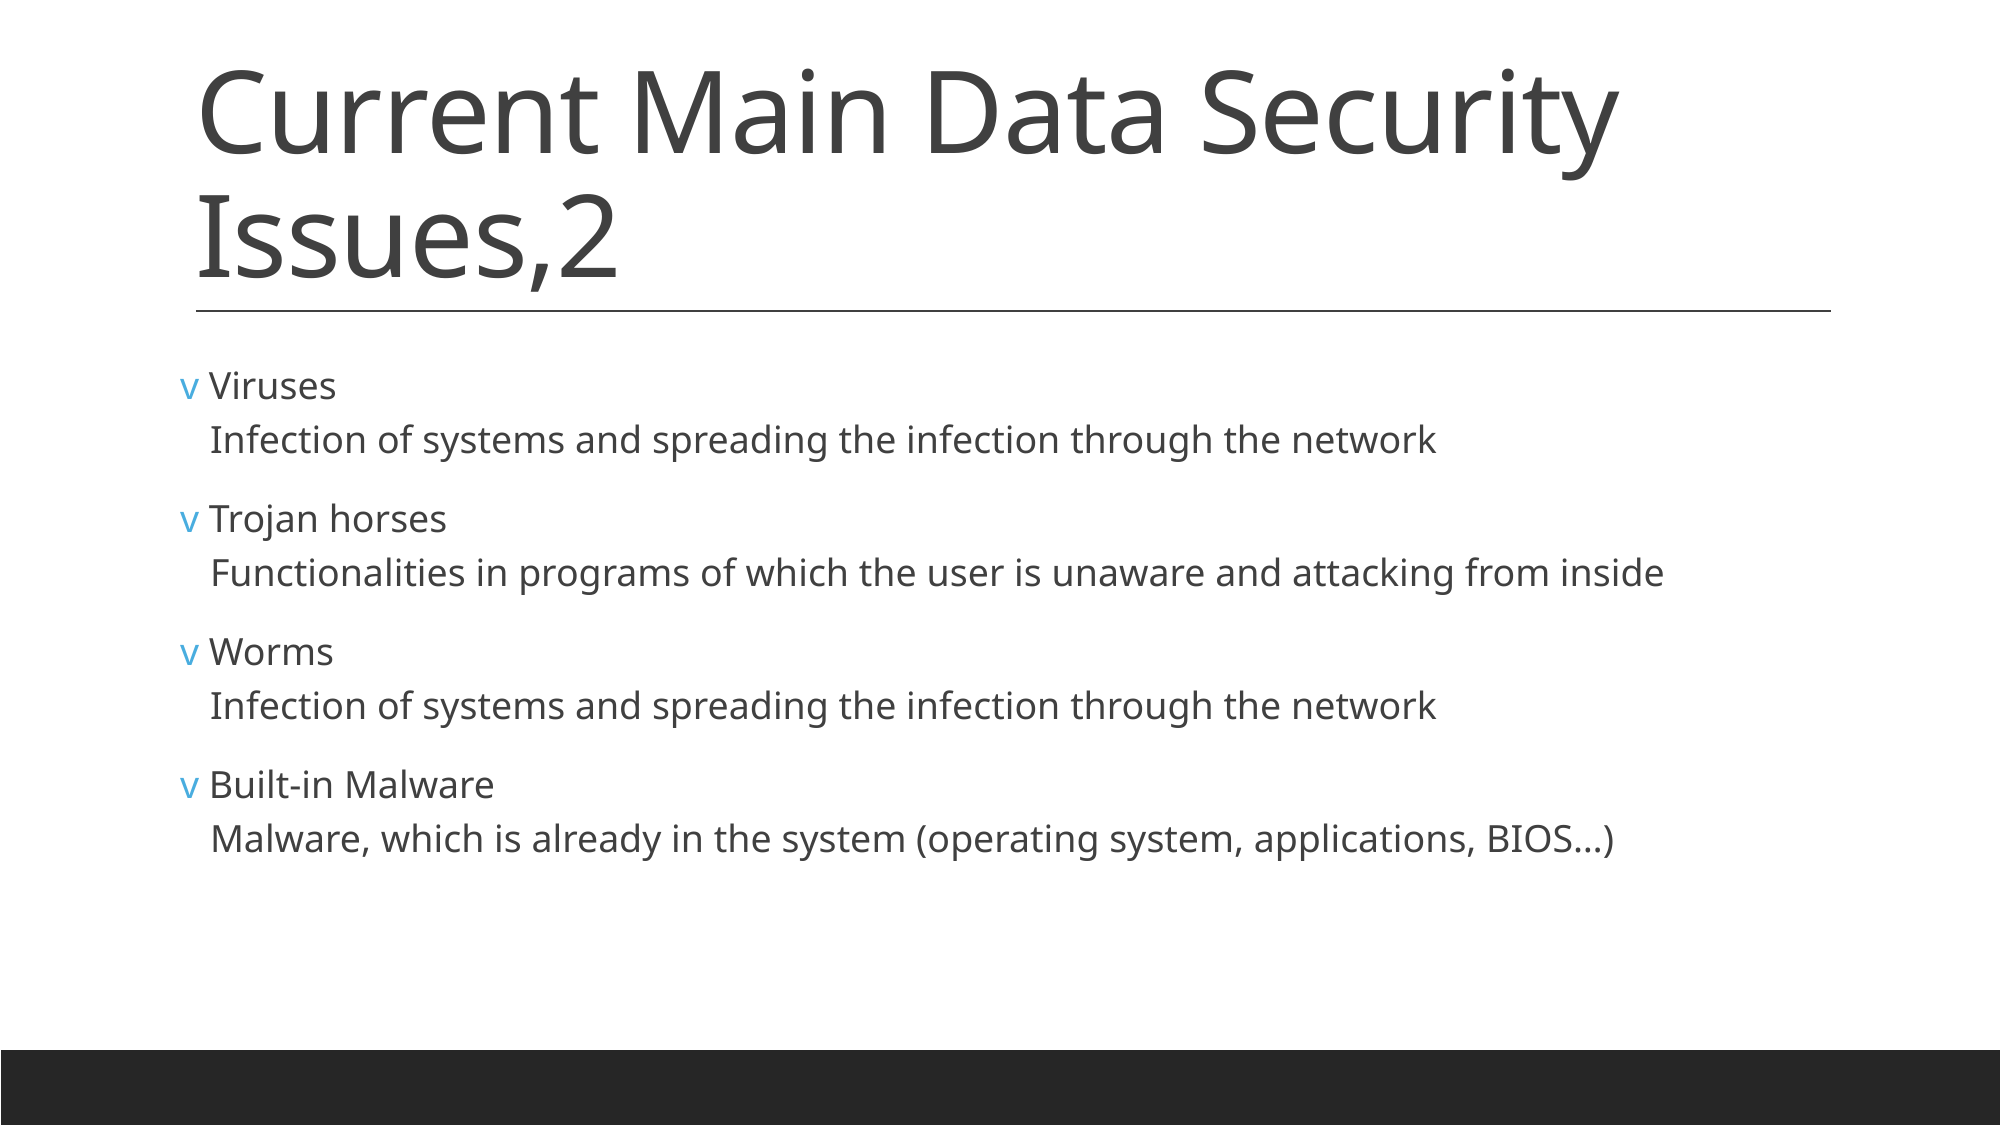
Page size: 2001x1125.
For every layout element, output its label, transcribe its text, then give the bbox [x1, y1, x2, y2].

list Viruses Infection of systems and spreading the infection through the network Trojan horses Functionalities in programs of which the user is unaware and attacking from inside Worms Infection of systems and spreading the infection through the network Built-in Malware Malware, which is already in the system (operating system, applications, BIOS…) [180, 345, 1831, 963]
title Current Main Data Security Issues,2 [180, 47, 1831, 286]
